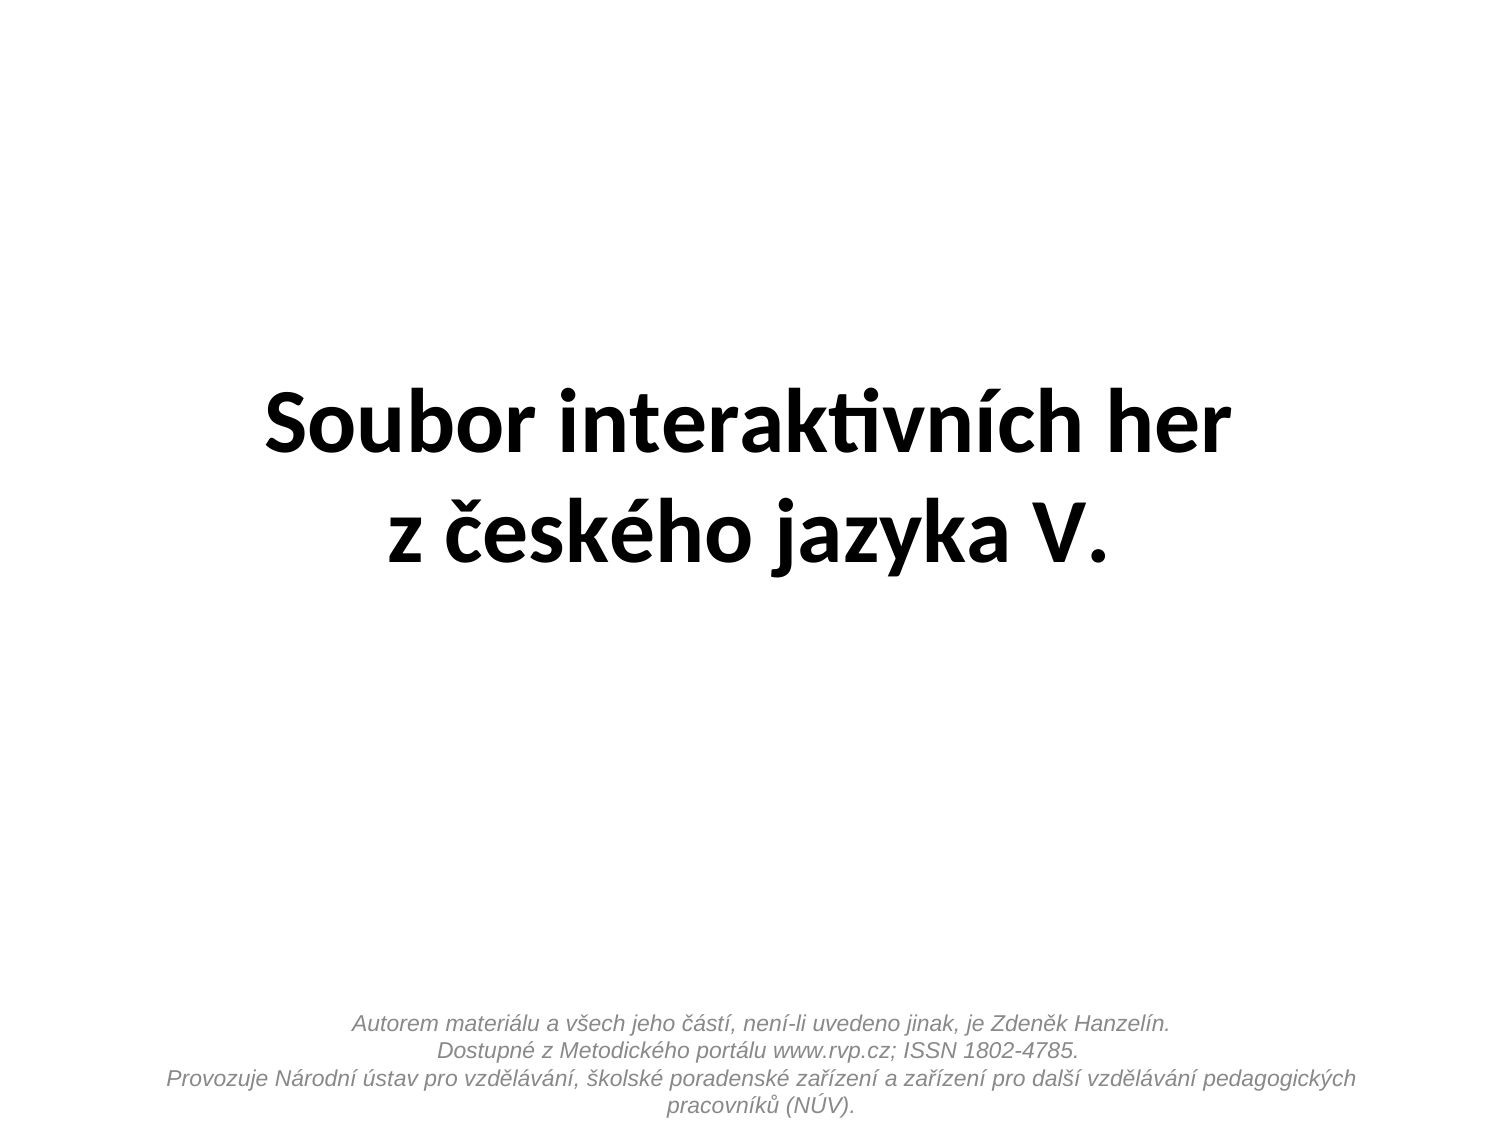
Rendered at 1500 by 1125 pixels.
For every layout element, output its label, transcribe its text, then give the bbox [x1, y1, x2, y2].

title Soubor interaktivních her z českého jazyka V. [112, 349, 1388, 592]
text_box Autorem materiálu a všech jeho částí, není-li uvedeno jinak, je Zdeněk Hanzelín. Dostupné z Metodického portálu www.rvp.cz; ISSN 1802-4785. Provozuje Národní ústav pro vzdělávání, školské poradenské zařízení a zařízení pro další vzdělávání pedagogických pracovníků (NÚV). [147, 1046, 1377, 1107]
